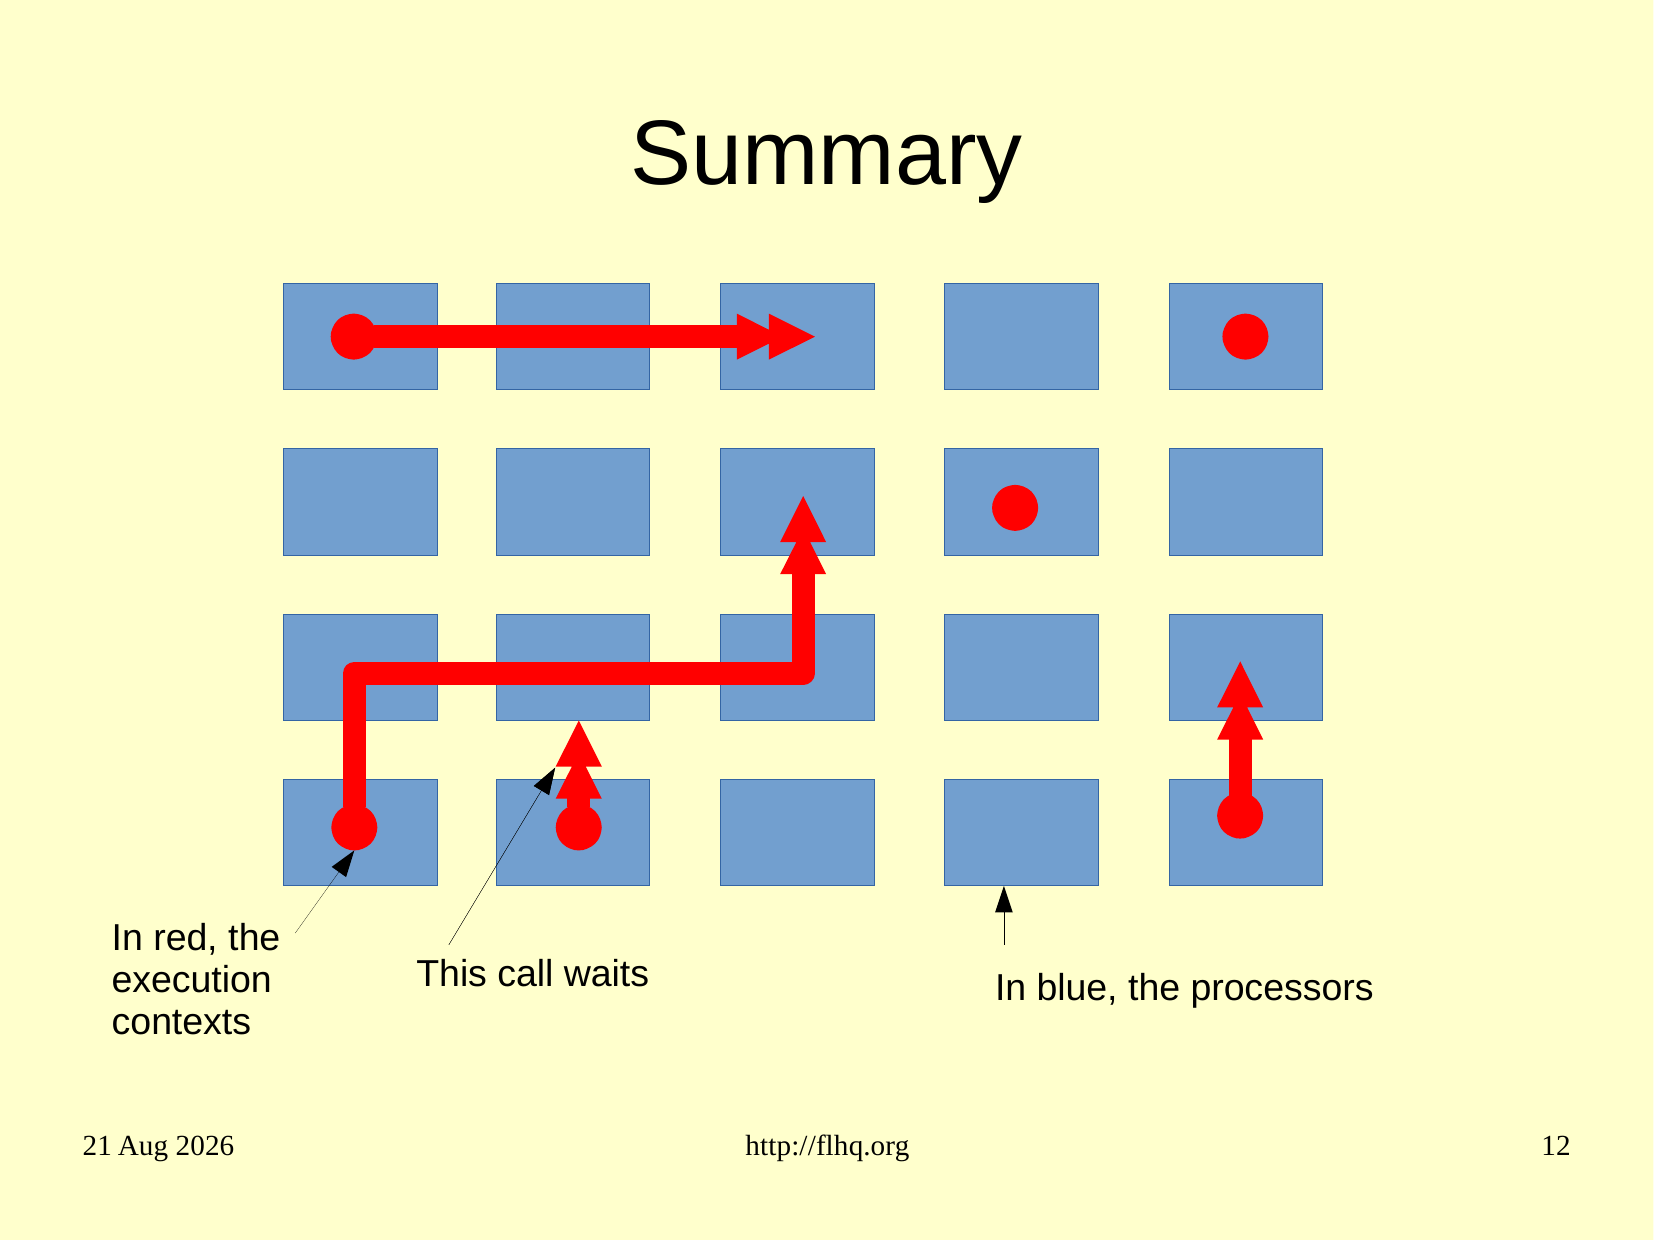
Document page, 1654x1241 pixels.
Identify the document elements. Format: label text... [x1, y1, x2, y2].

text_box In red, the execution contexts [96, 909, 296, 1051]
text_box [944, 448, 1099, 556]
text_box [283, 448, 438, 556]
text_box [283, 614, 438, 721]
text_box [496, 779, 650, 886]
text_box [496, 614, 650, 662]
text_box [366, 685, 438, 721]
text_box [720, 283, 875, 390]
text_box [283, 779, 352, 886]
text_box [944, 614, 1099, 721]
text_box [1169, 448, 1323, 556]
text_box [1169, 779, 1323, 886]
text_box [496, 283, 650, 325]
text_box [944, 283, 1099, 390]
text_box [720, 614, 792, 662]
text_box In blue, the processors [980, 958, 1389, 1016]
text_box [1169, 283, 1323, 390]
text_box [720, 779, 875, 886]
text_box [496, 448, 650, 556]
text_box [944, 779, 1099, 886]
text_box [720, 448, 875, 556]
text_box [1169, 614, 1323, 721]
title Summary [82, 49, 1571, 257]
text_box [496, 348, 650, 390]
text_box [496, 779, 540, 864]
text_box [720, 614, 875, 721]
text_box This call waits [401, 944, 665, 1002]
text_box [283, 283, 438, 390]
text_box [330, 779, 438, 886]
text_box [496, 685, 650, 721]
